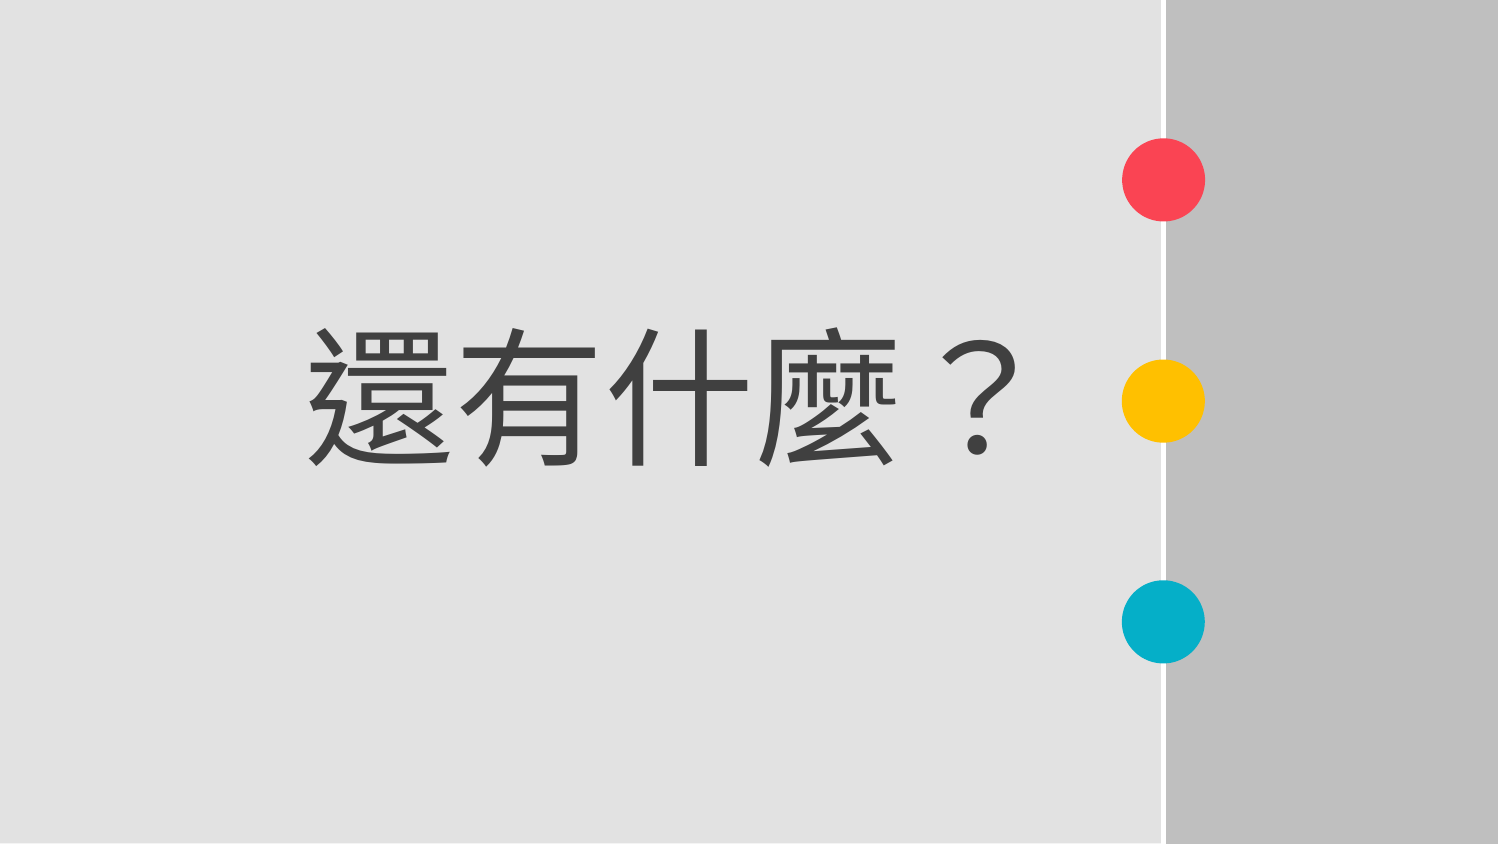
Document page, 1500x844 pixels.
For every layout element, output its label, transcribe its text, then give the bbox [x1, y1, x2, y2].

text_box 還有什麼？ [289, 297, 1117, 495]
